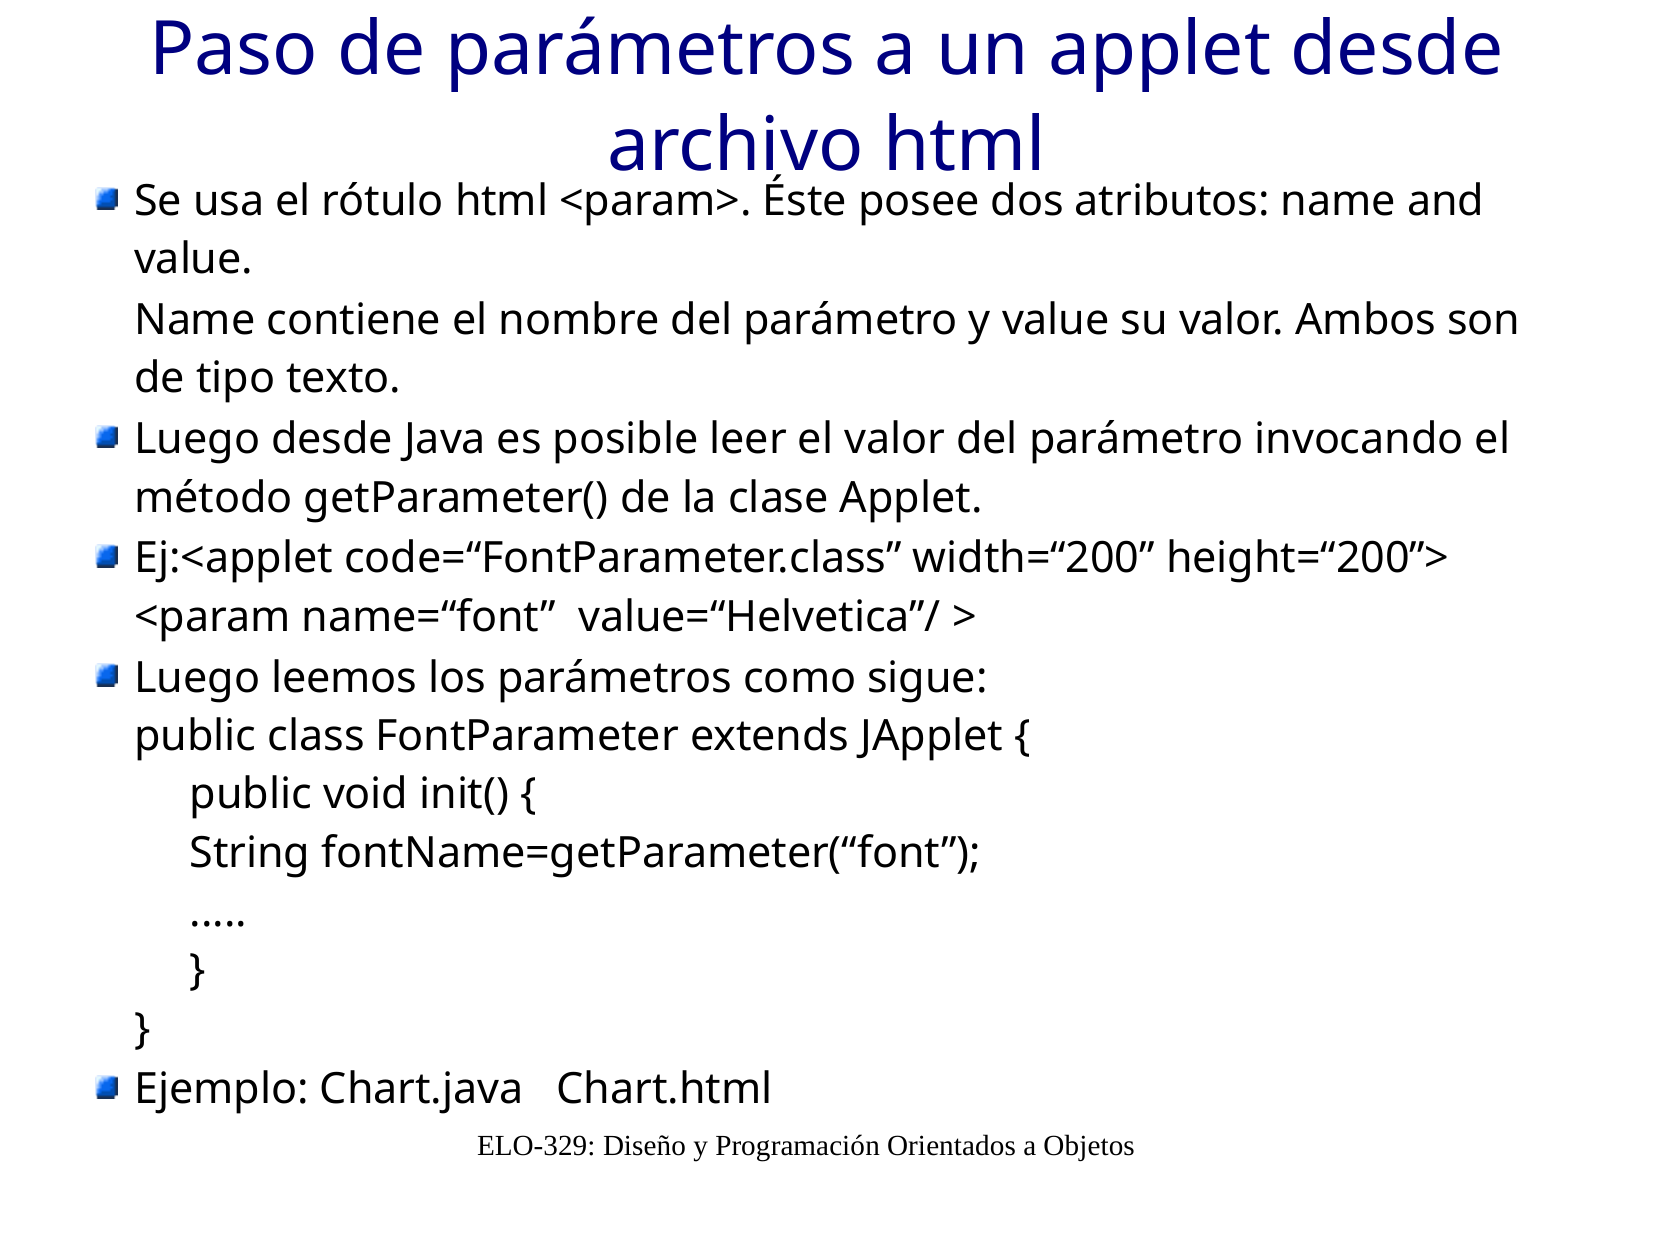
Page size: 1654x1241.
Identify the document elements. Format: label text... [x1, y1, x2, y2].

list Se usa el rótulo html <param>. Éste posee dos atributos: name and value. Name contiene el nombre del parámetro y value su valor. Ambos son de tipo texto. Luego desde Java es posible leer el valor del parámetro invocando el método getParameter() de la clase Applet. Ej:<applet code=“FontParameter.class” width=“200” height=“200”> <param name=“font” value=“Helvetica”/ > Luego leemos los parámetros como sigue: public class FontParameter extends JApplet { public void init() { String fontName=getParameter(“font”); ..... } } Ejemplo: Chart.java Chart.html [81, 169, 1571, 1124]
title Paso de parámetros a un applet desde archivo html [82, 0, 1571, 169]
